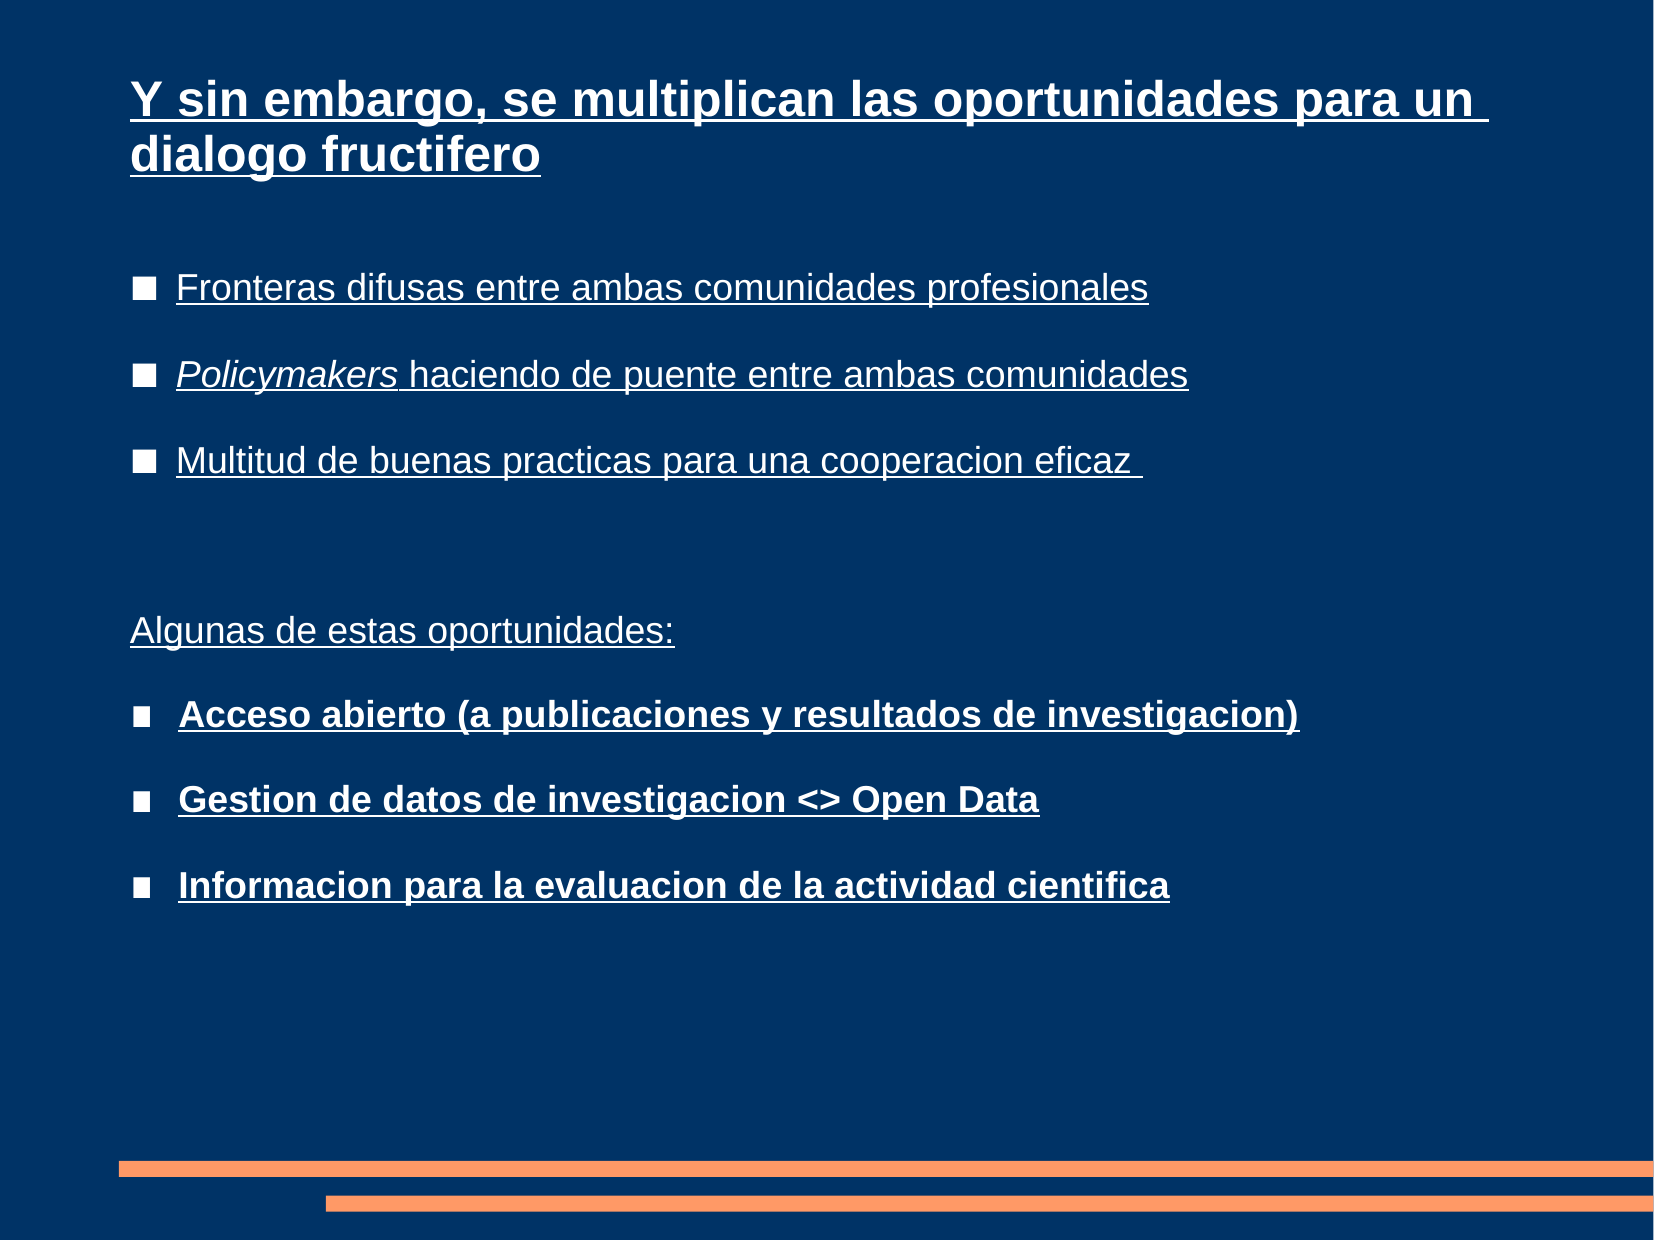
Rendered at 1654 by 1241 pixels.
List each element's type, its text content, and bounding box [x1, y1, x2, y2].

text_box Y sin embargo, se multiplican las oportunidades para un dialogo fructifero ∎ Fronteras difusas entre ambas comunidades profesionales ∎ Policymakers haciendo de puente entre ambas comunidades ∎ Multitud de buenas practicas para una cooperacion eficaz Algunas de estas oportunidades: ∎ Acceso abierto (a publicaciones y resultados de investigacion) ∎ Gestion de datos de investigacion <> Open Data ∎ Informacion para la evaluacion de la actividad cientifica [129, 70, 1490, 922]
